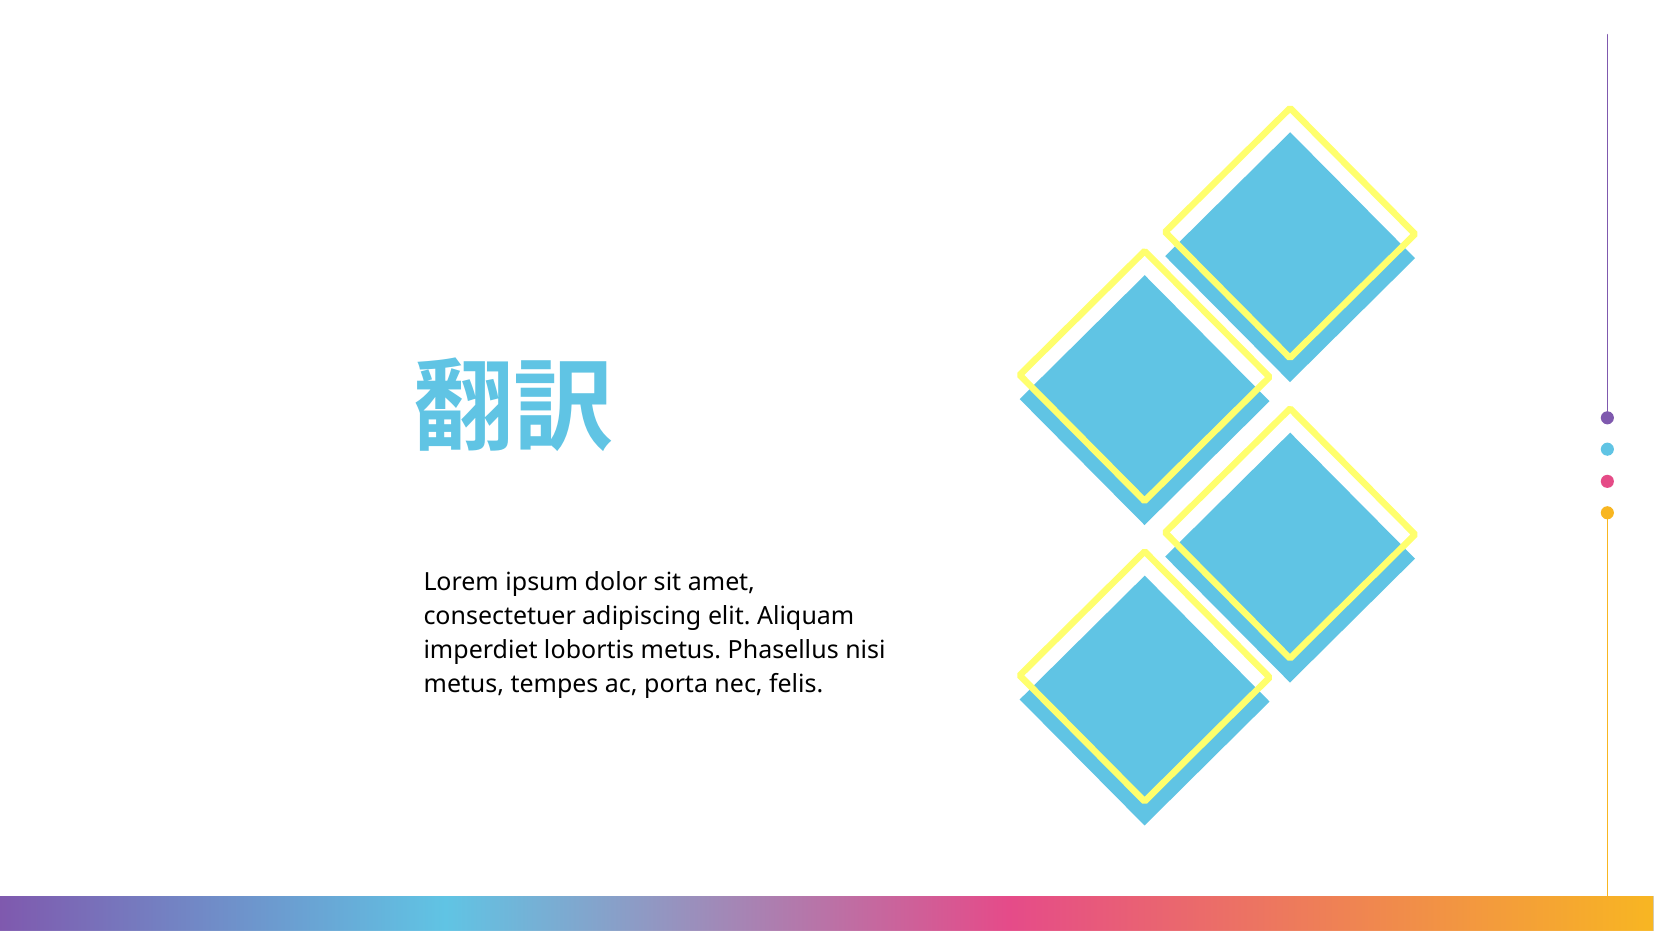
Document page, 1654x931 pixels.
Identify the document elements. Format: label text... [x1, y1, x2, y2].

title 翻訳 [413, 253, 1052, 544]
picture [0, 896, 1654, 931]
title Lorem ipsum dolor sit amet, consectetuer adipiscing elit. Aliquam imperdiet lobortis metus. Phasellus nisi metus, tempes ac, porta nec, felis. [423, 526, 910, 703]
